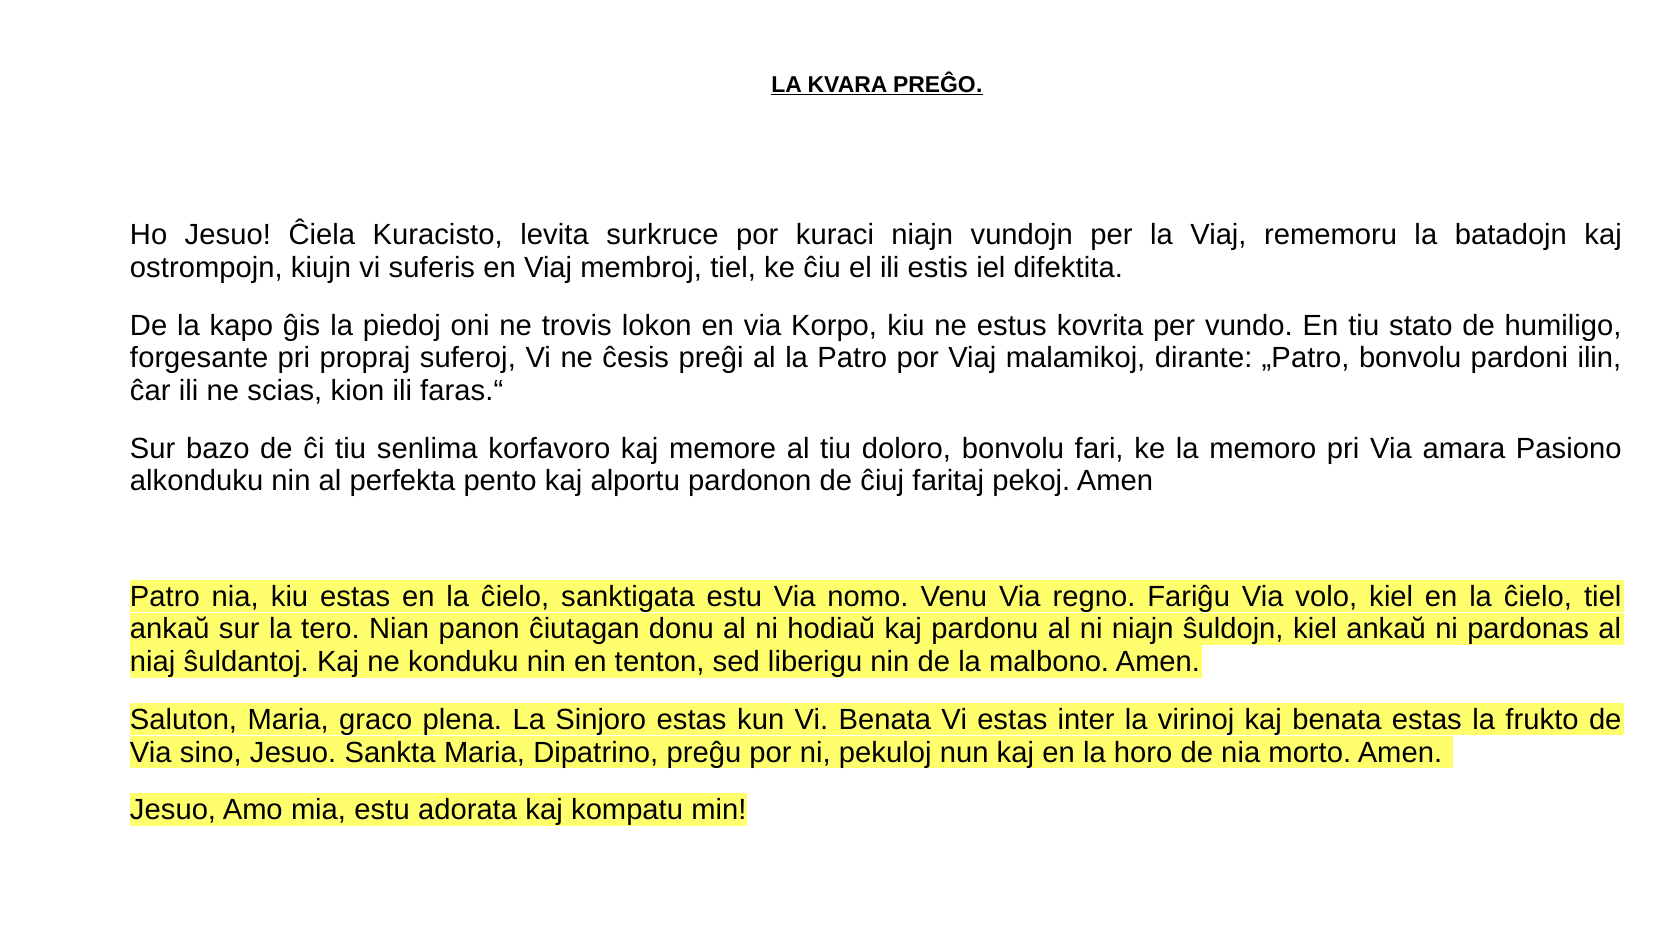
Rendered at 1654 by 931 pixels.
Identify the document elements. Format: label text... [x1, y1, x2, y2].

list LA KVARA PREĜO. Ho Jesuo! Ĉiela Kuracisto, levita surkruce por kuraci niajn vundojn per la Viaj, rememoru la batadojn kaj ostrompojn, kiujn vi suferis en Viaj membroj, tiel, ke ĉiu el ili estis iel difektita. De la kapo ĝis la piedoj oni ne trovis lokon en via Korpo, kiu ne estus kovrita per vundo. En tiu stato de humiligo, forgesante pri propraj suferoj, Vi ne ĉesis preĝi al la Patro por Viaj malamikoj, dirante: „Patro, bonvolu pardoni ilin, ĉar ili ne scias, kion ili faras.“ Sur bazo de ĉi tiu senlima korfavoro kaj memore al tiu doloro, bonvolu fari, ke la memoro pri Via amara Pasiono alkonduku nin al perfekta pento kaj alportu pardonon de ĉiuj faritaj pekoj. Amen Patro nia, kiu estas en la ĉielo, sanktigata estu Via nomo. Venu Via regno. Fariĝu Via volo, kiel en la ĉielo, tiel ankaŭ sur la tero. Nian panon ĉiutagan donu al ni hodiaŭ kaj pardonu al ni niajn ŝuldojn, kiel ankaŭ ni pardonas al niaj ŝuldantoj. Kaj ne konduku nin en tenton, sed liberigu nin de la malbono. Amen. Saluton, Maria, graco plena. La Sinjoro estas kun Vi. Benata Vi estas inter la virinoj kaj benata estas la frukto de Via sino, Jesuo. Sankta Maria, Dipatrino, preĝu por ni, pekuloj nun kaj en la horo de nia morto. Amen. Jesuo, Amo mia, estu adorata kaj kompatu min! [59, 23, 1625, 880]
